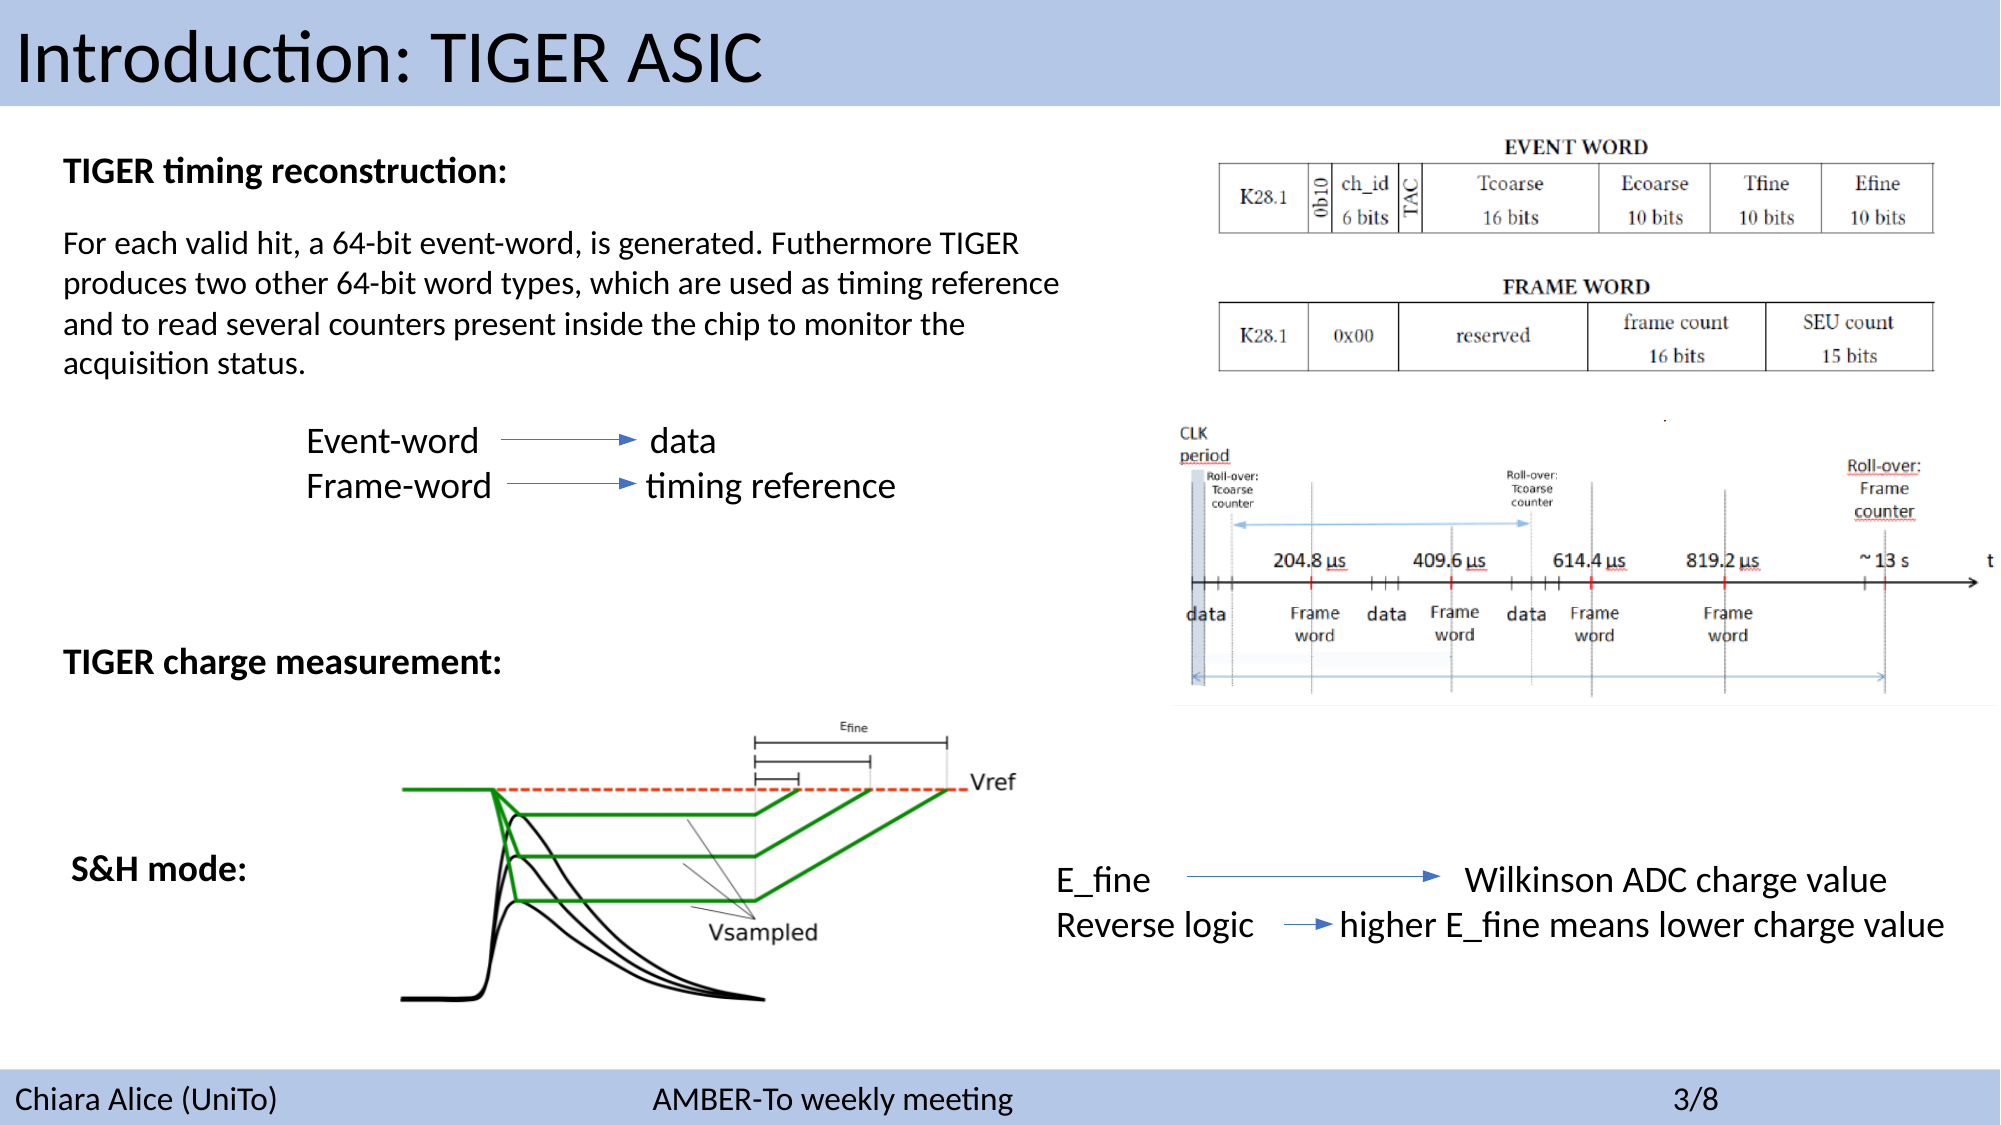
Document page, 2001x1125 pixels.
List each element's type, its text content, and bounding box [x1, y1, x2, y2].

picture [1173, 420, 2000, 706]
text_box Event-word data Frame-word timing reference [291, 408, 927, 515]
text_box For each valid hit, a 64-bit event-word, is generated. Futhermore TIGER produces two other 64-bit word types, which are used as timing reference and to read several counters present inside the chip to monitor the acquisition status. [48, 214, 1134, 391]
text_box Introduction: TIGER ASIC [0, 0, 2000, 107]
picture [1204, 127, 1952, 399]
text_box Chiara Alice (UniTo) AMBER-To weekly meeting 3/8 [0, 1069, 2000, 1125]
text_box S&H mode: [55, 836, 366, 897]
text_box TIGER timing reconstruction: [48, 138, 750, 290]
text_box E_fine Wilkinson ADC charge value Reverse logic higher E_fine means lower charge value [1019, 847, 1991, 954]
text_box TIGER charge measurement: [48, 629, 750, 782]
picture [366, 704, 1049, 1021]
